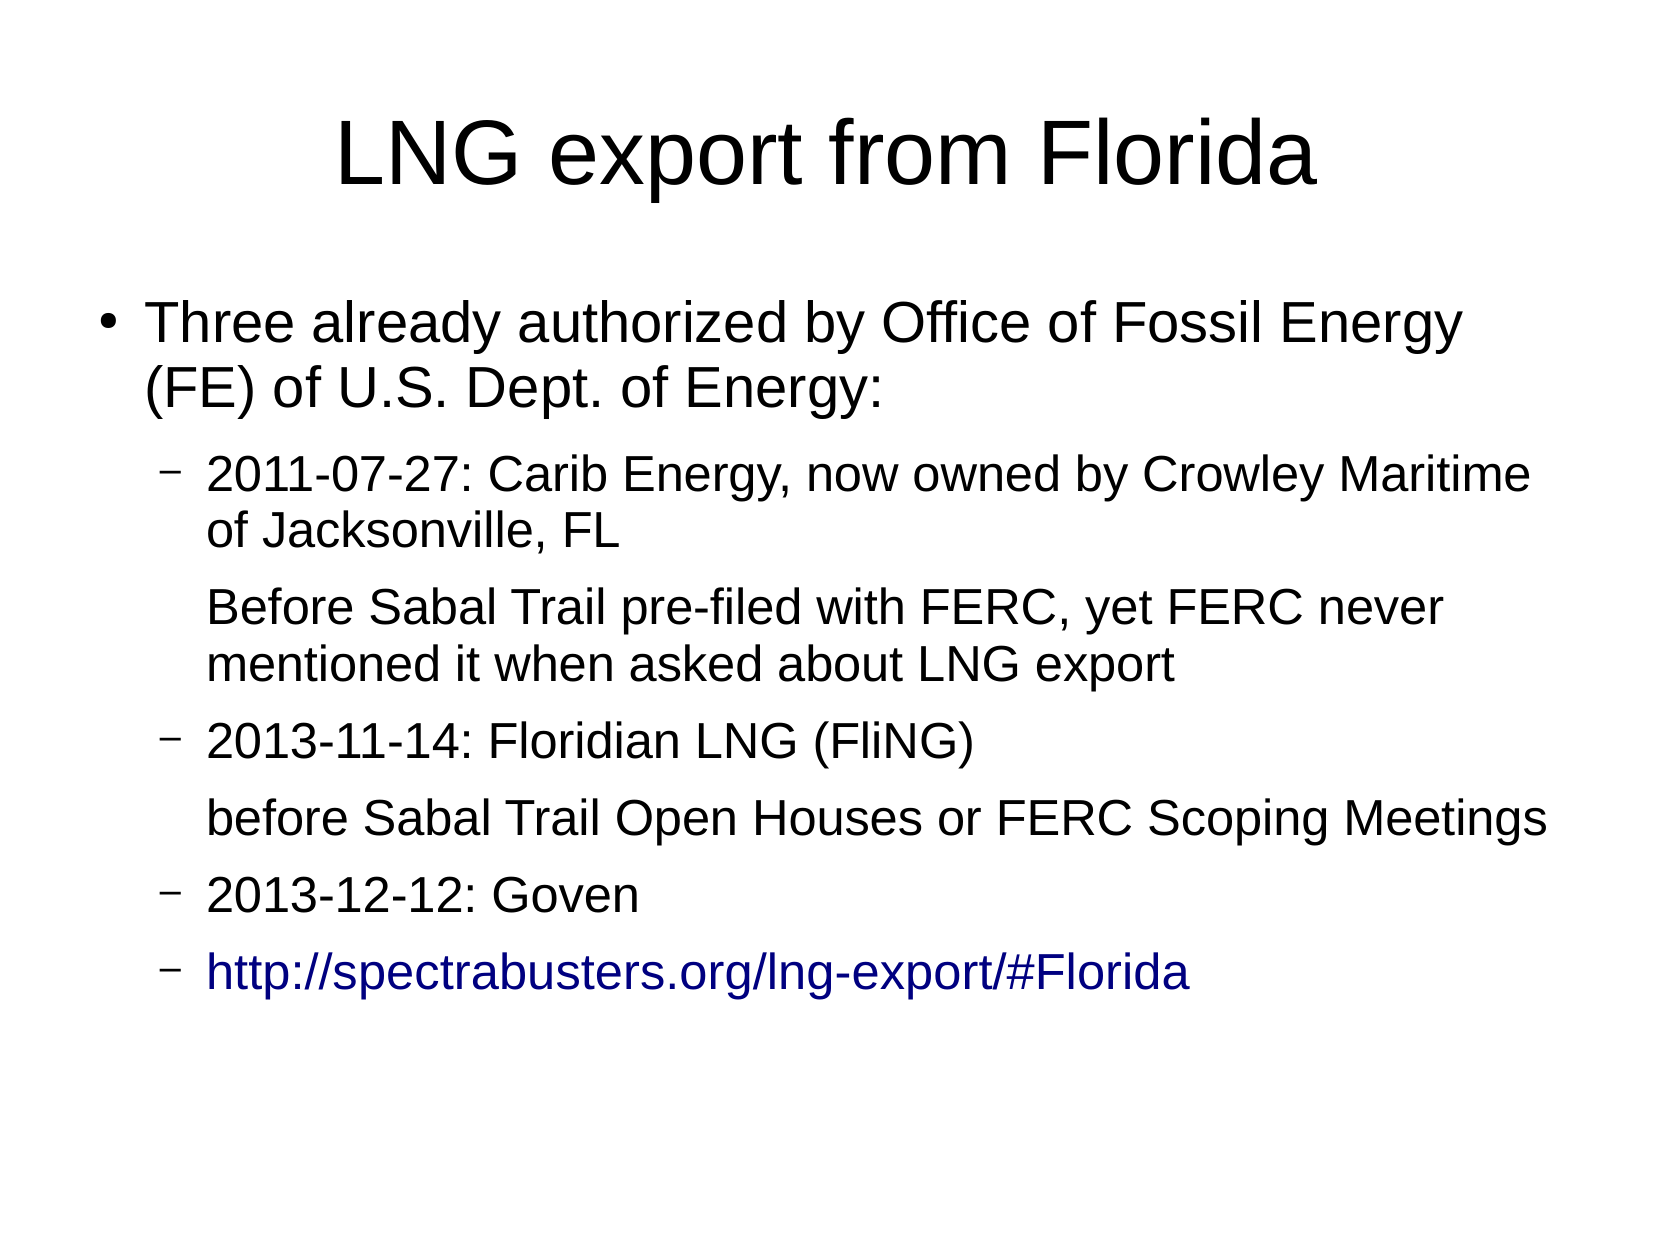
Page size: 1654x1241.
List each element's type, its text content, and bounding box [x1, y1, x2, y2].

title LNG export from Florida [82, 49, 1571, 257]
list Three already authorized by Office of Fossil Energy (FE) of U.S. Dept. of Energy: 2011-07-27: Carib Energy, now owned by Crowley Maritime of Jacksonville, FL Before Sabal Trail pre-filed with FERC, yet FERC never mentioned it when asked about LNG export 2013-11-14: Floridian LNG (FliNG) before Sabal Trail Open Houses or FERC Scoping Meetings 2013-12-12: Goven http://spectrabusters.org/lng-export/#Florida [82, 290, 1571, 1010]
